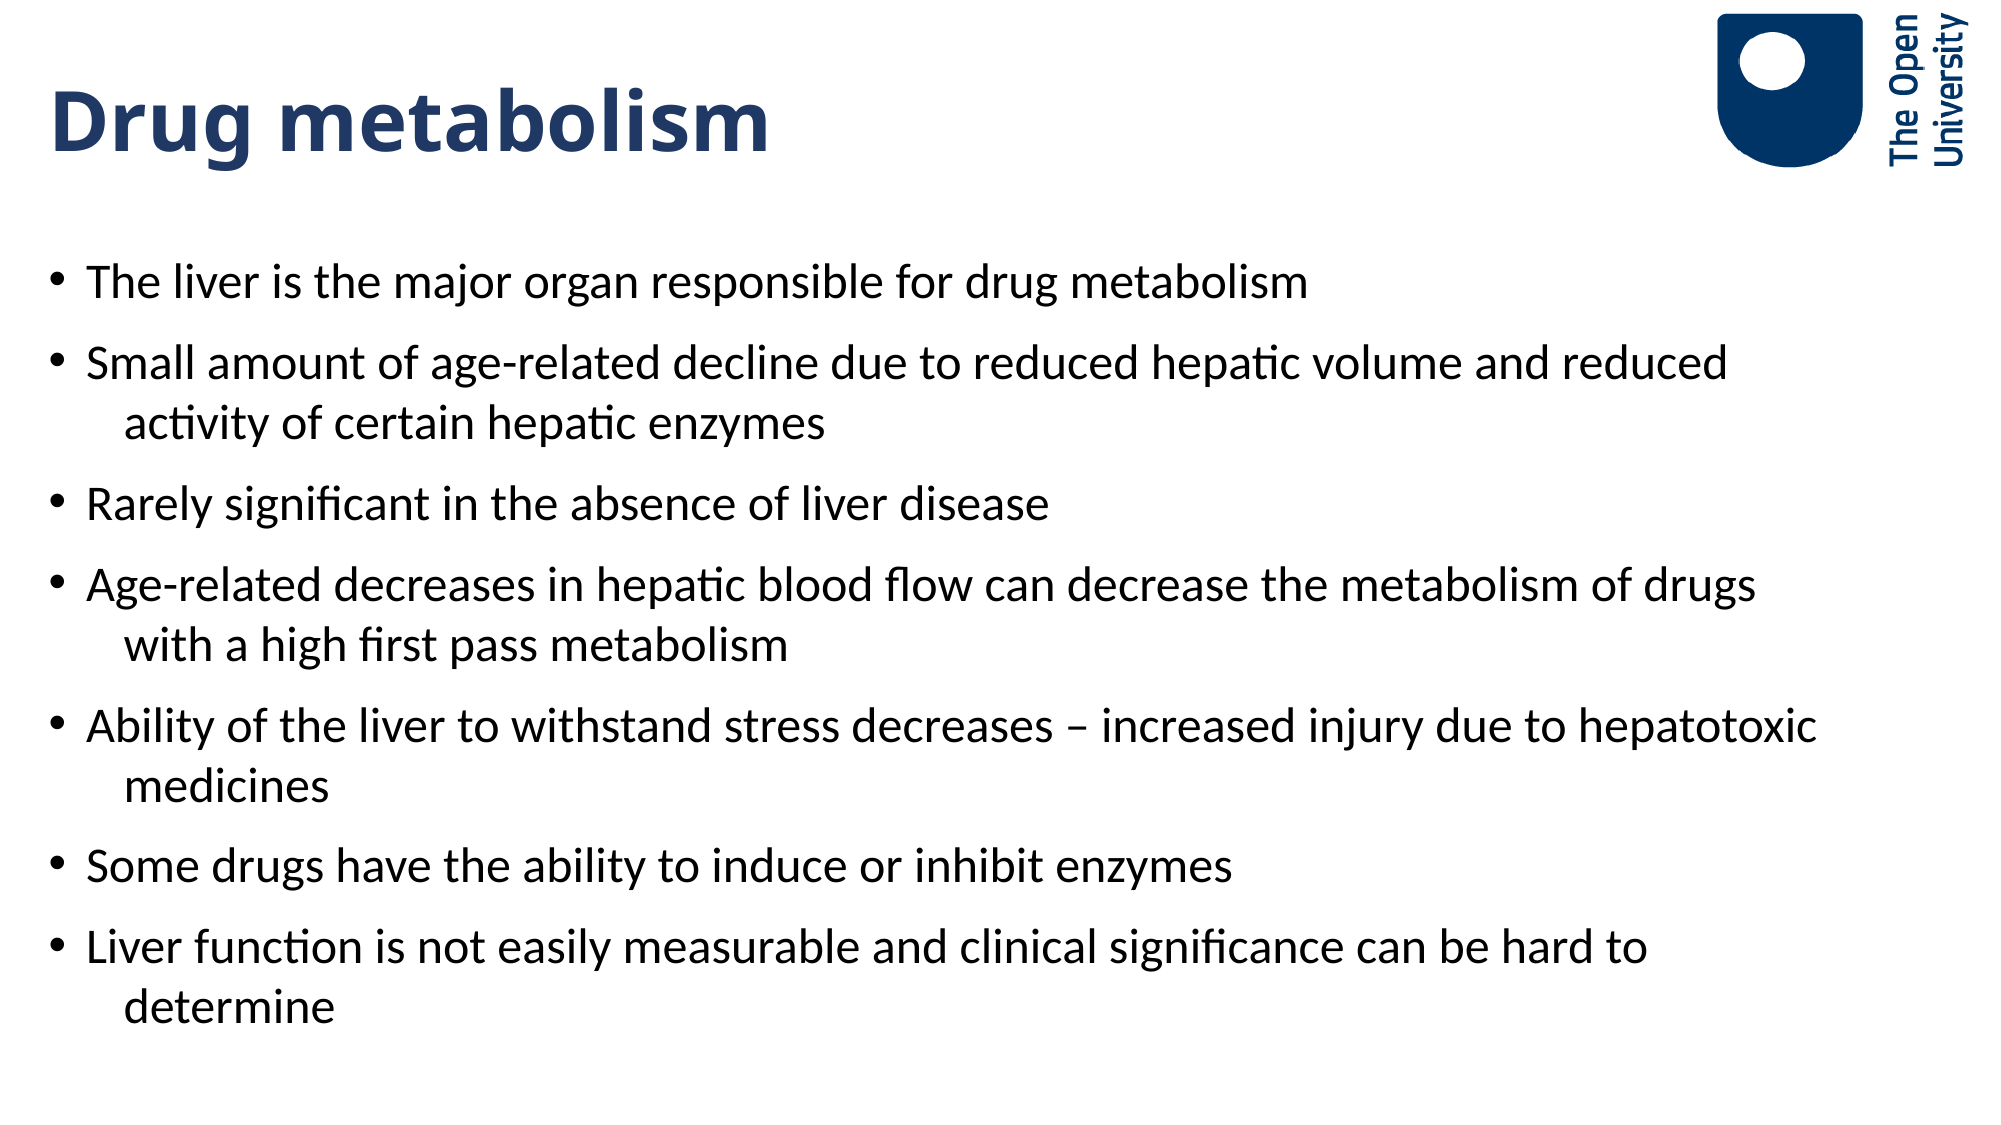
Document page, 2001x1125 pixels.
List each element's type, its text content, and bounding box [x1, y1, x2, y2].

list Drug metabolism The liver is the major organ responsible for drug metabolism Small amount of age-related decline due to reduced hepatic volume and reduced activity of certain hepatic enzymes Rarely significant in the absence of liver disease Age-related decreases in hepatic blood flow can decrease the metabolism of drugs with a high first pass metabolism Ability of the liver to withstand stress decreases – increased injury due to hepatotoxic medicines Some drugs have the ability to induce or inhibit enzymes Liver function is not easily measurable and clinical significance can be hard to determine [33, 87, 1863, 1085]
picture [1716, 10, 1971, 170]
